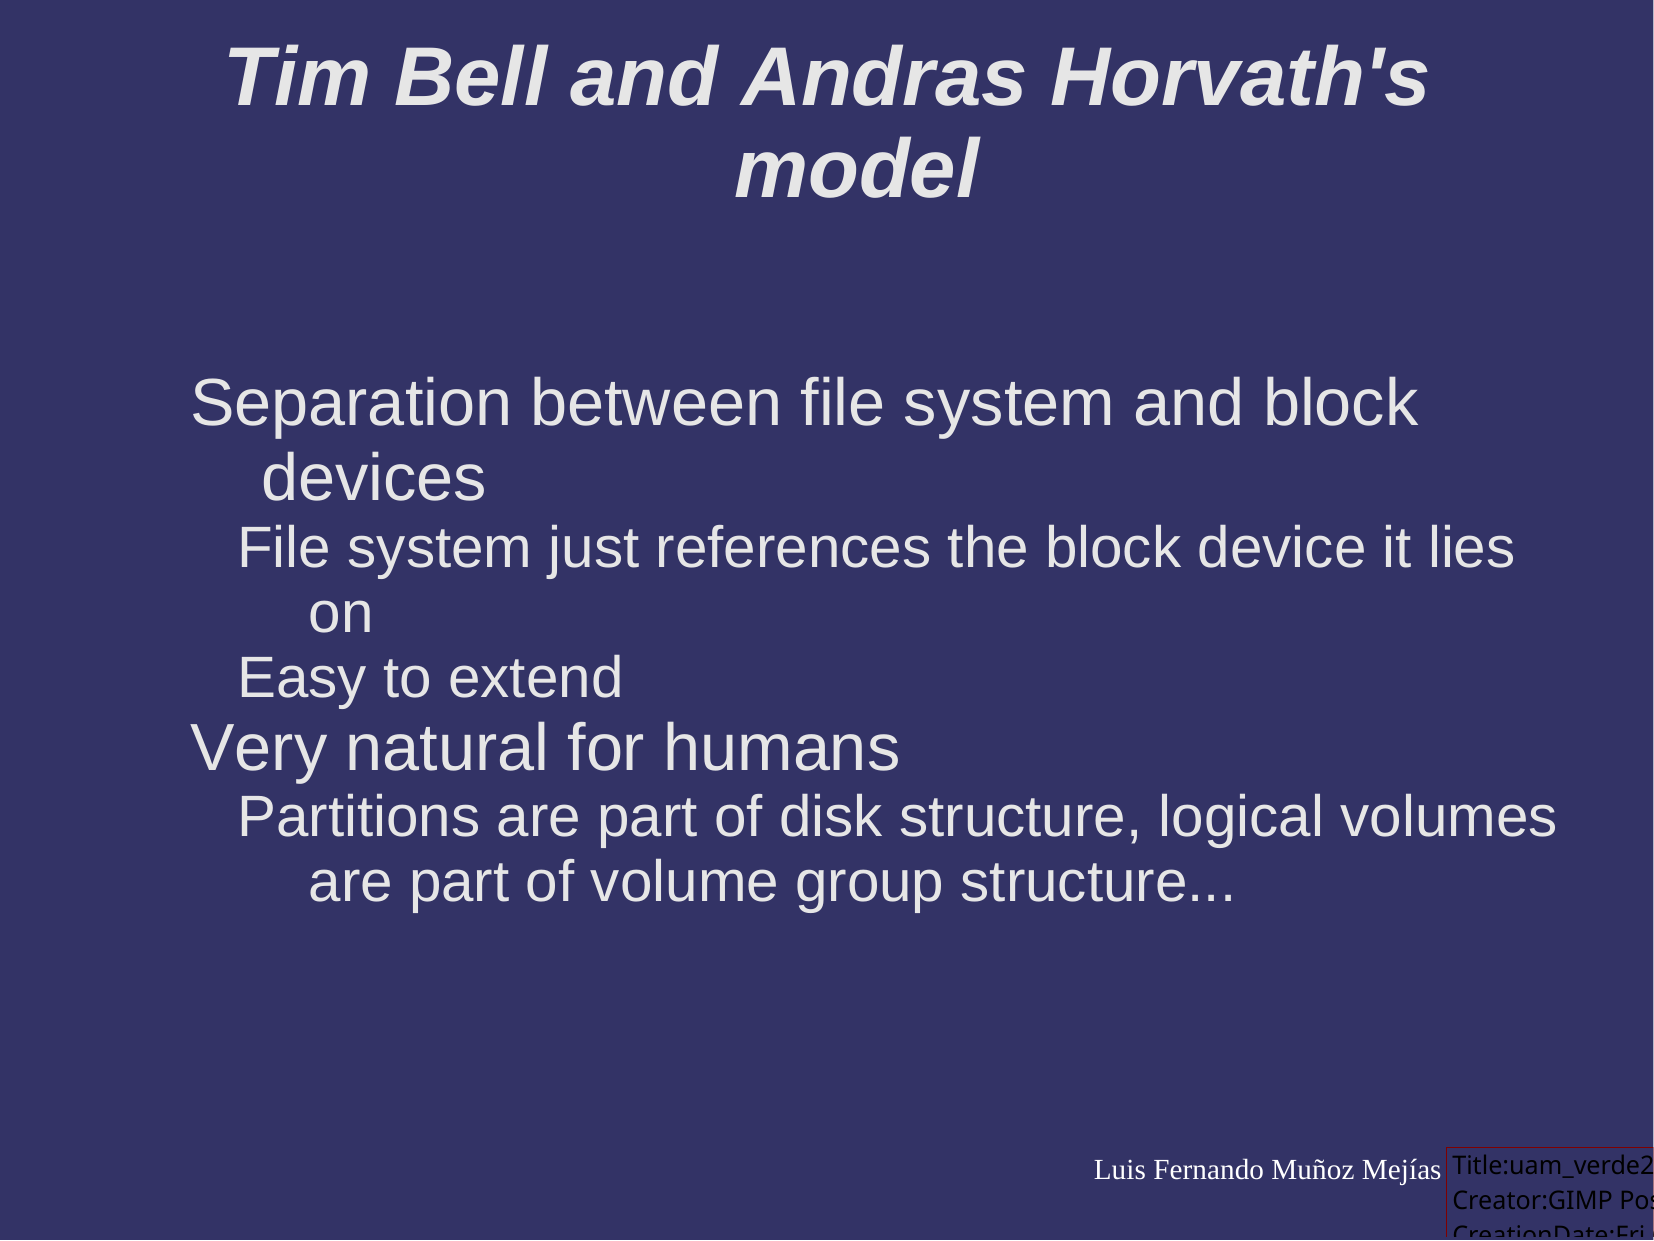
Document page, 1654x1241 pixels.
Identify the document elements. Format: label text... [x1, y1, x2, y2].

title Tim Bell and Andras Horvath's model [121, 0, 1534, 249]
list Separation between file system and block devices File system just references the block device it lies on Easy to extend Very natural for humans Partitions are part of disk structure, logical volumes are part of volume group structure... [178, 364, 1570, 1147]
